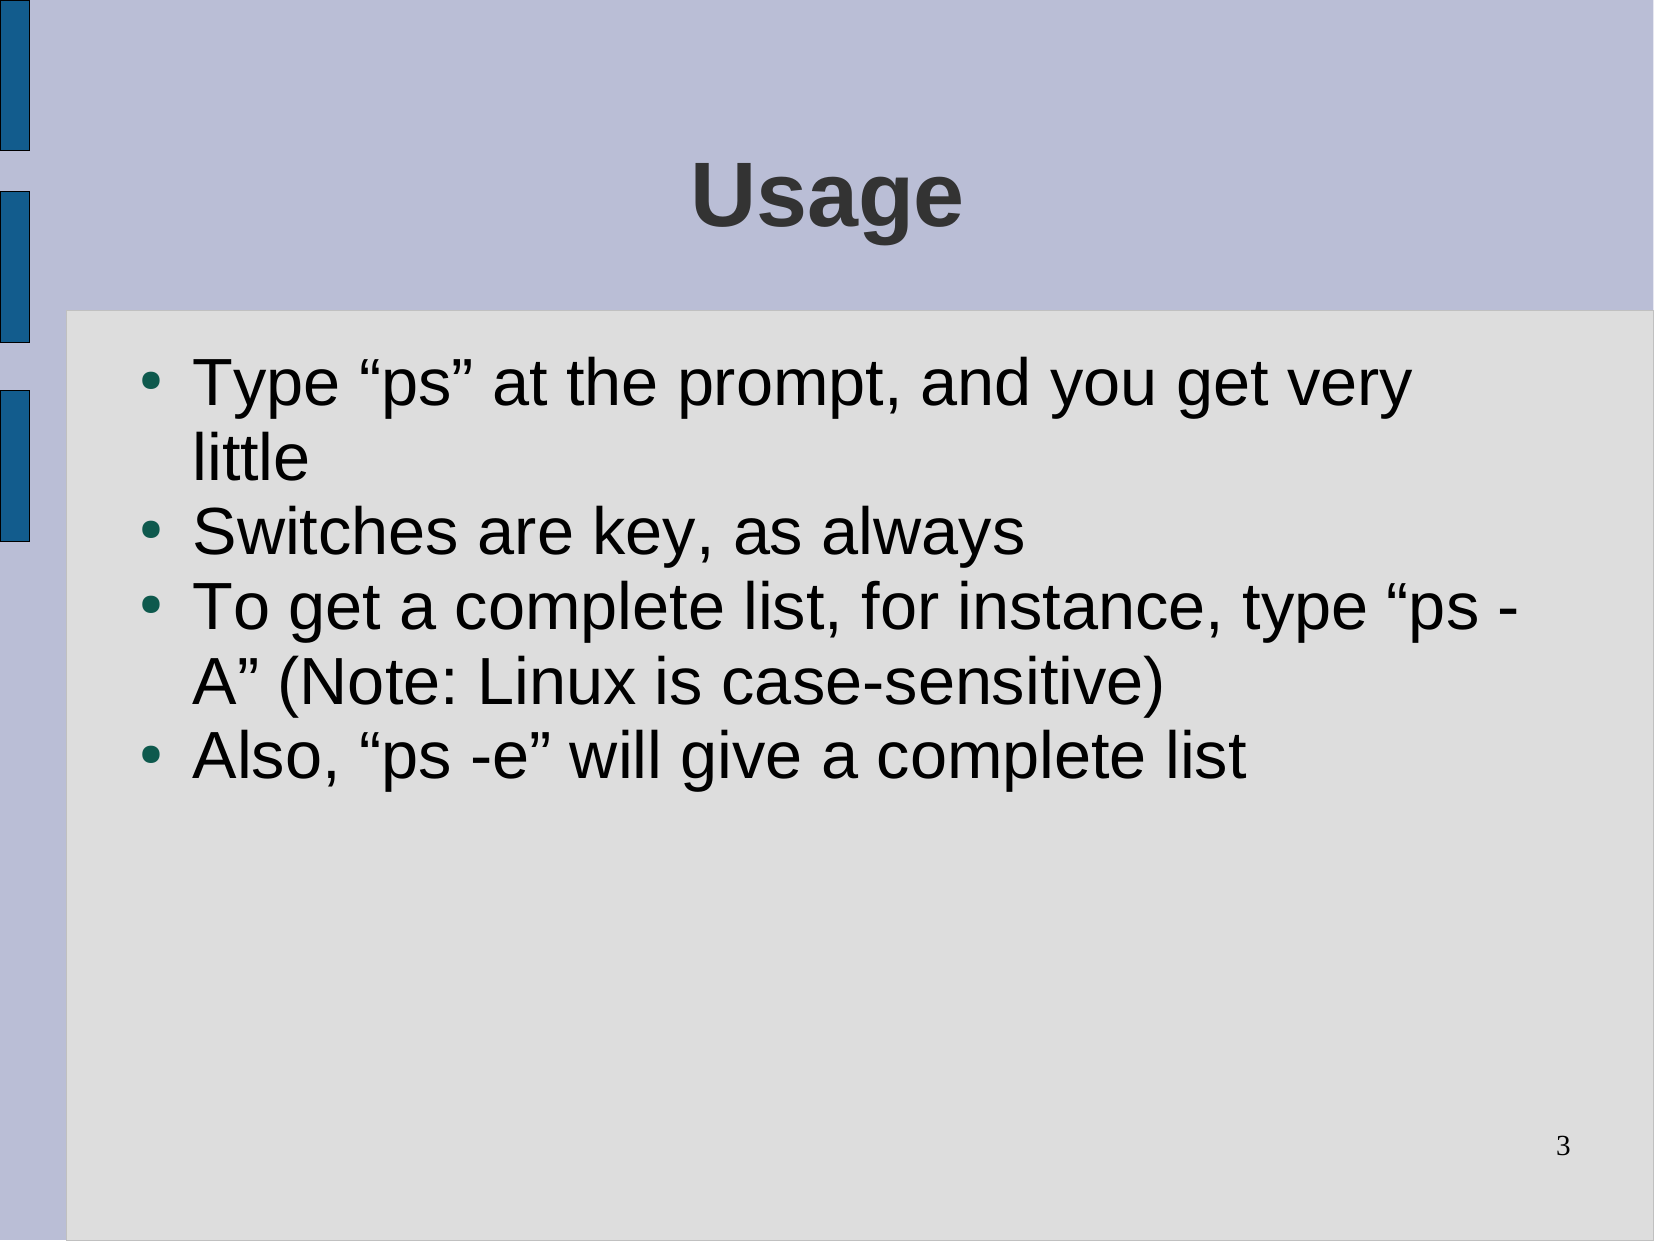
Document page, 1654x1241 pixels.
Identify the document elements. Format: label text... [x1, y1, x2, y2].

title Usage [121, 98, 1534, 291]
list Type “ps” at the prompt, and you get very little Switches are key, as always To get a complete list, for instance, type “ps -A” (Note: Linux is case-sensitive) Also, “ps -e” will give a complete list [121, 344, 1534, 1112]
